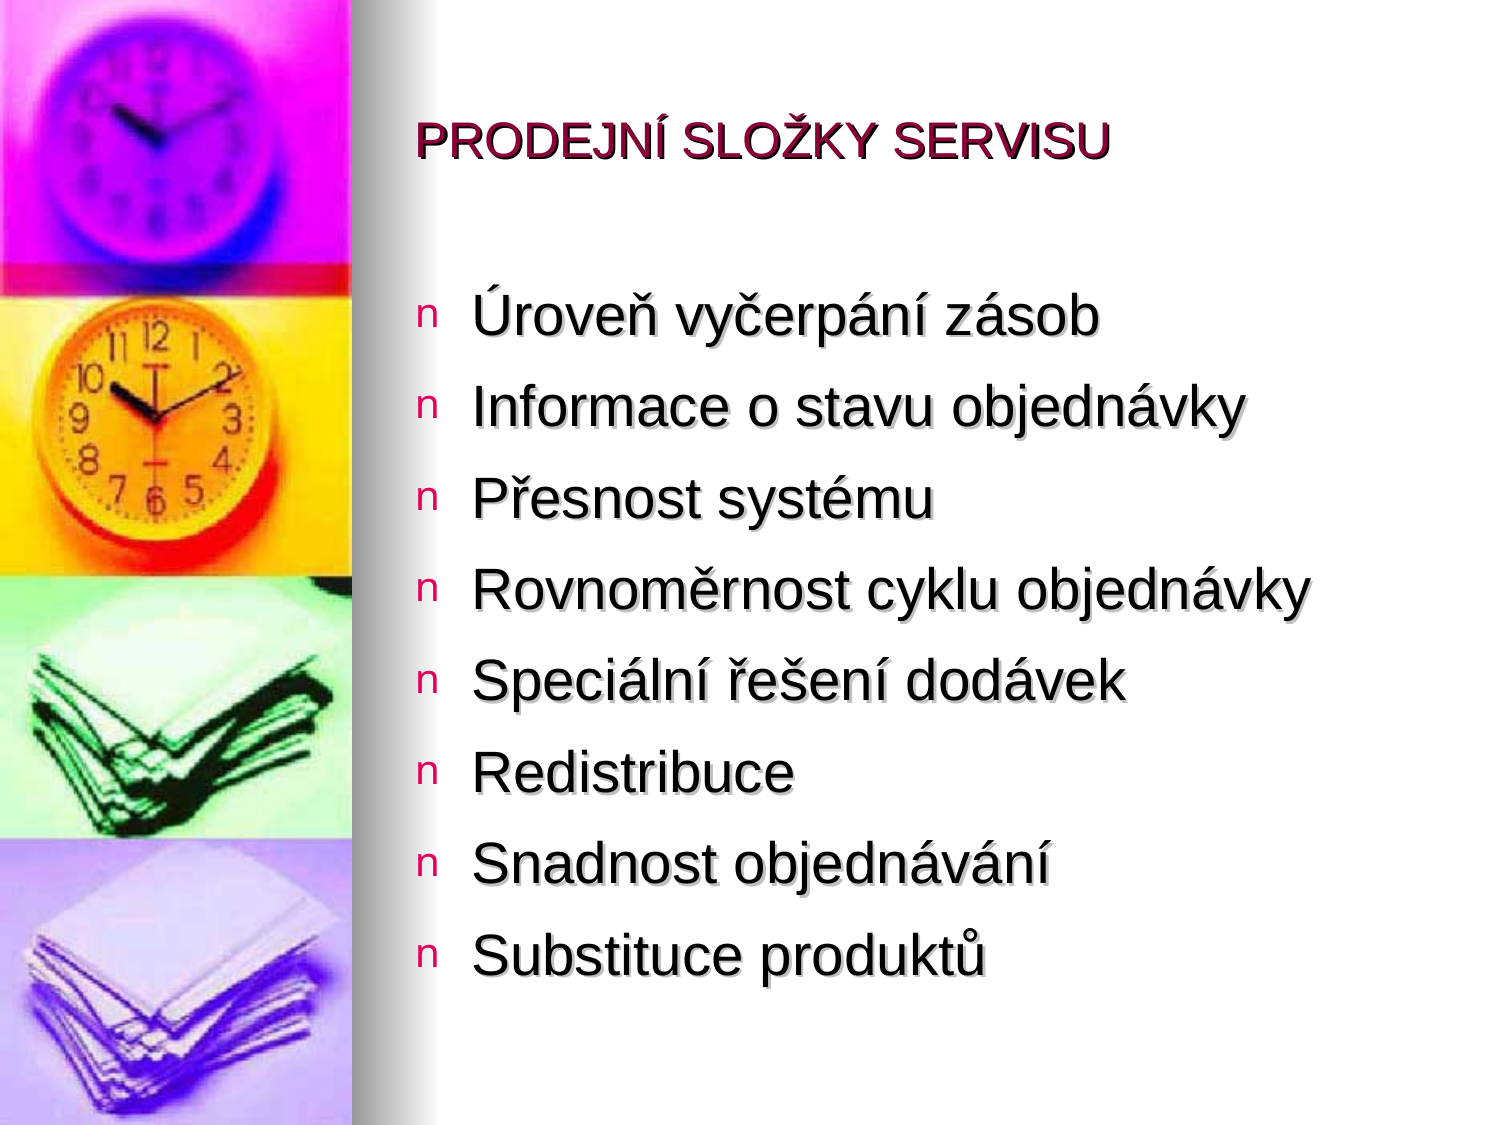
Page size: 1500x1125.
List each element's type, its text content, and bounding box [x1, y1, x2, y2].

list Úroveň vyčerpání zásob Informace o stavu objednávky Přesnost systému Rovnoměrnost cyklu objednávky Speciální řešení dodávek Redistribuce Snadnost objednávání Substituce produktů [399, 262, 1450, 1000]
title PRODEJNÍ SLOŽKY SERVISU [399, 37, 1450, 238]
